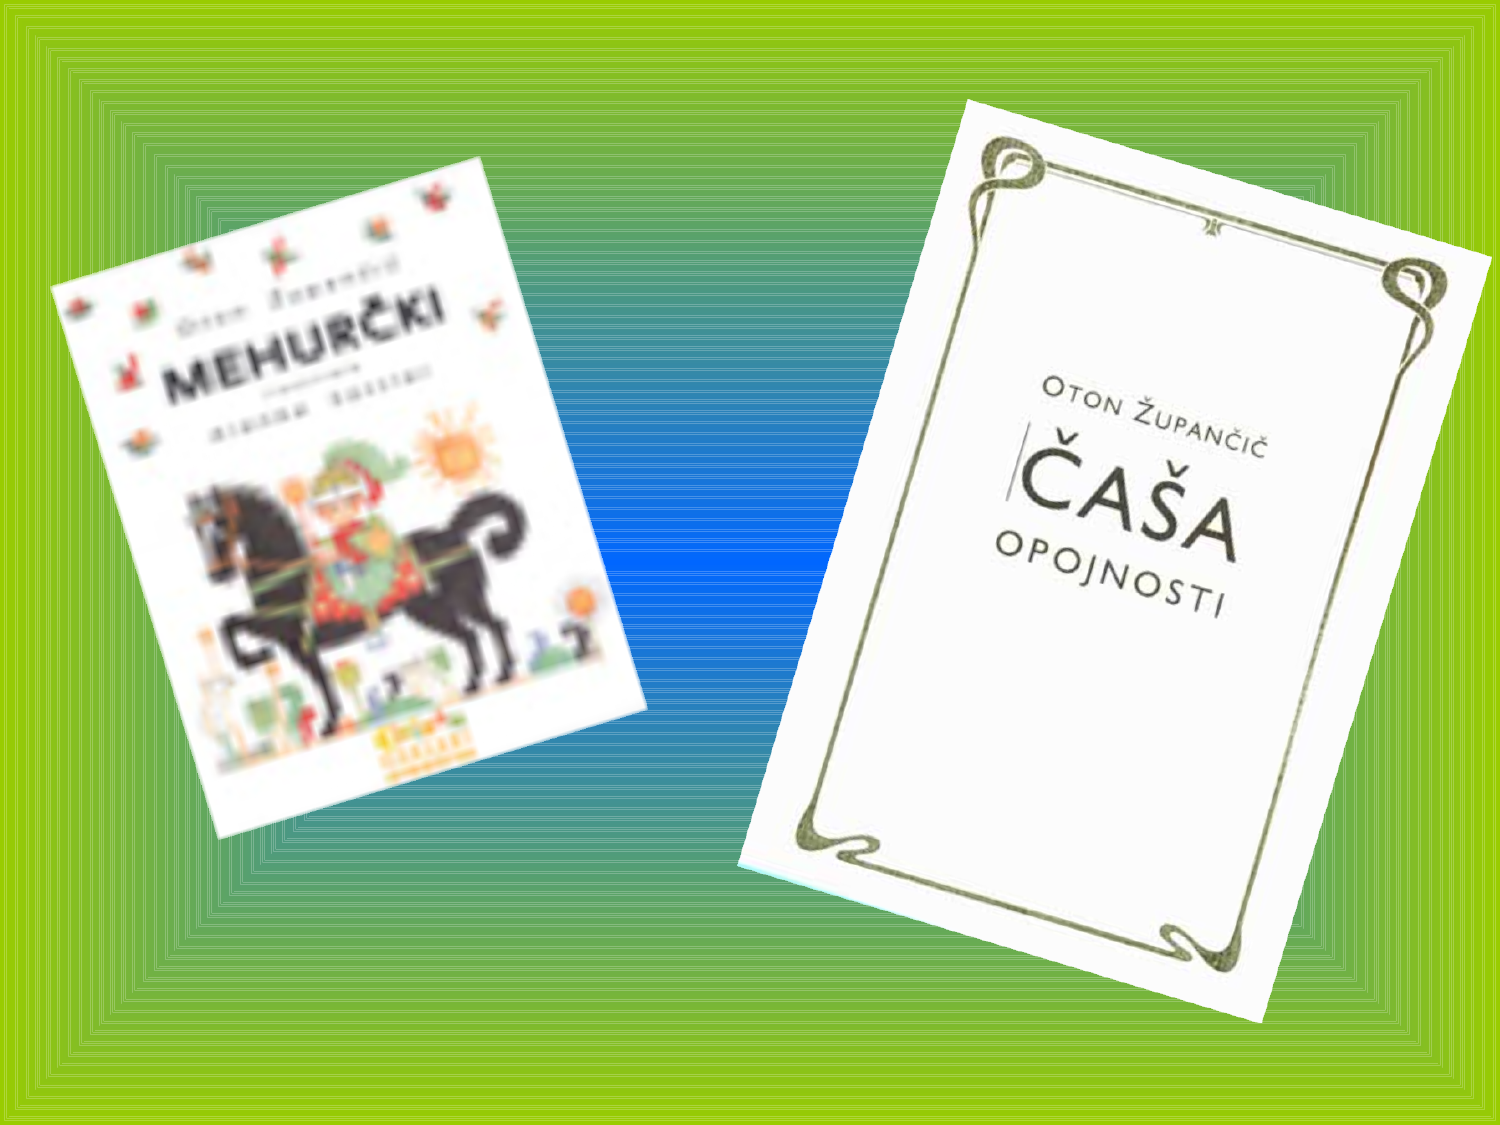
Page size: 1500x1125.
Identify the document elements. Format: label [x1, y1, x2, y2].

picture [49, 155, 648, 840]
picture [736, 99, 1492, 1024]
